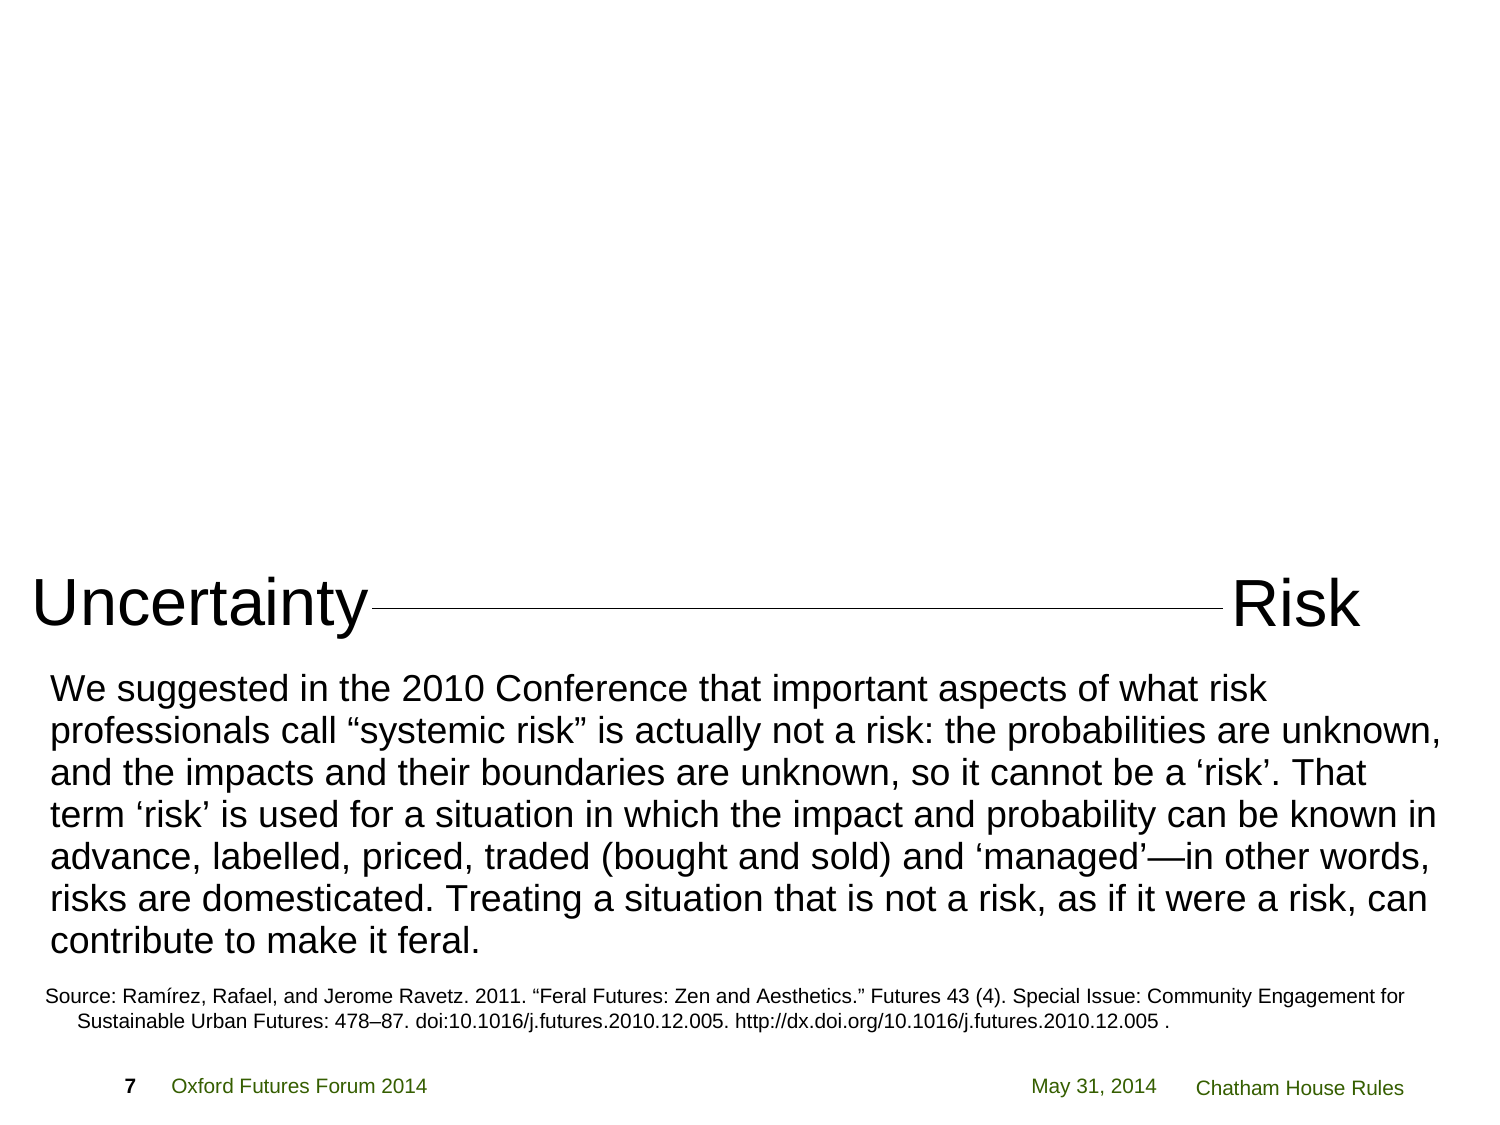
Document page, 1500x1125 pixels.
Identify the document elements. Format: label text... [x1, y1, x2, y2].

text_box Source: Ramírez, Rafael, and Jerome Ravetz. 2011. “Feral Futures: Zen and Aesthetics.” Futures 43 (4). Special Issue: Community Engagement for Sustainable Urban Futures: 478–87. doi:10.1016/j.futures.2010.12.005. http://dx.doi.org/10.1016/j.futures.2010.12.005 . - [30, 975, 1463, 1082]
text_box Uncertainty [5, 557, 384, 648]
text_box We suggested in the 2010 Conference that important aspects of what risk professionals call “systemic risk” is actually not a risk: the probabilities are unknown, and the impacts and their boundaries are unknown, so it cannot be a ‘risk’. That term ‘risk’ is used for a situation in which the impact and probability can be known in advance, labelled, priced, traded (bought and sold) and ‘managed’—in other words, risks are domesticated. Treating a situation that is not a risk, as if it were a risk, can contribute to make it feral. [35, 659, 1465, 969]
text_box Risk [1216, 558, 1382, 649]
